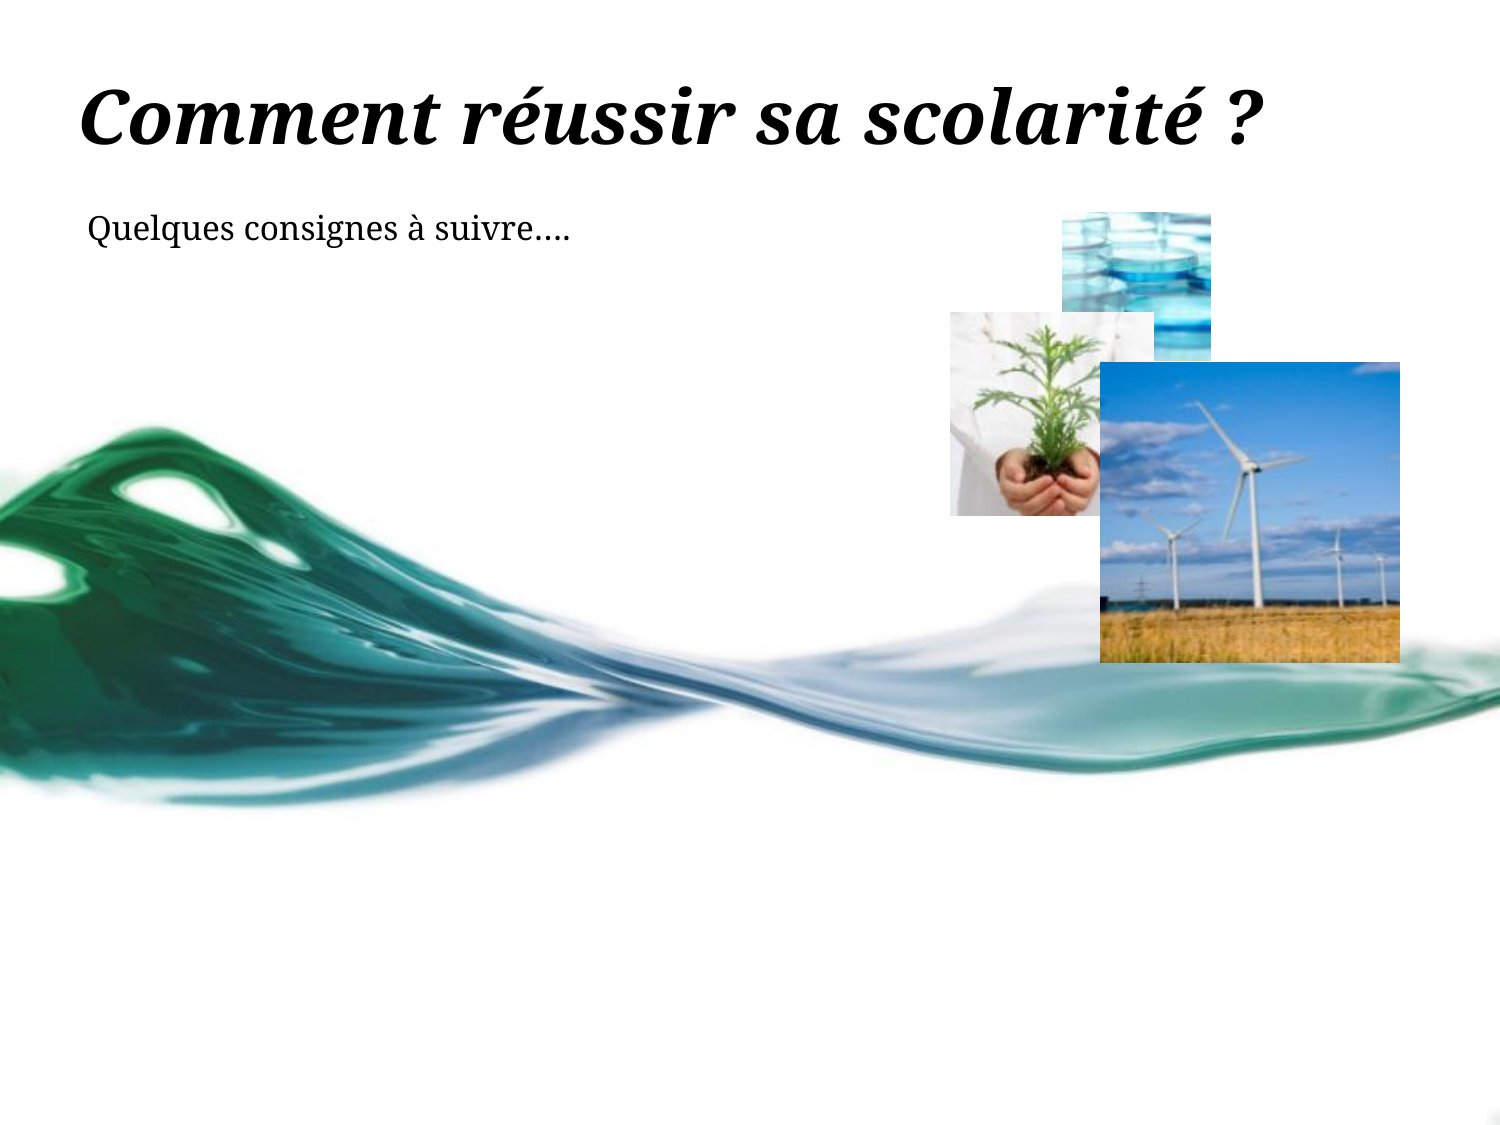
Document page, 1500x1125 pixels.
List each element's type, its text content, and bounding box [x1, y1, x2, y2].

subtitle Quelques consignes à suivre…. [72, 200, 938, 413]
picture [0, 120, 1500, 1125]
title Comment réussir sa scolarité ? [62, 62, 1338, 188]
